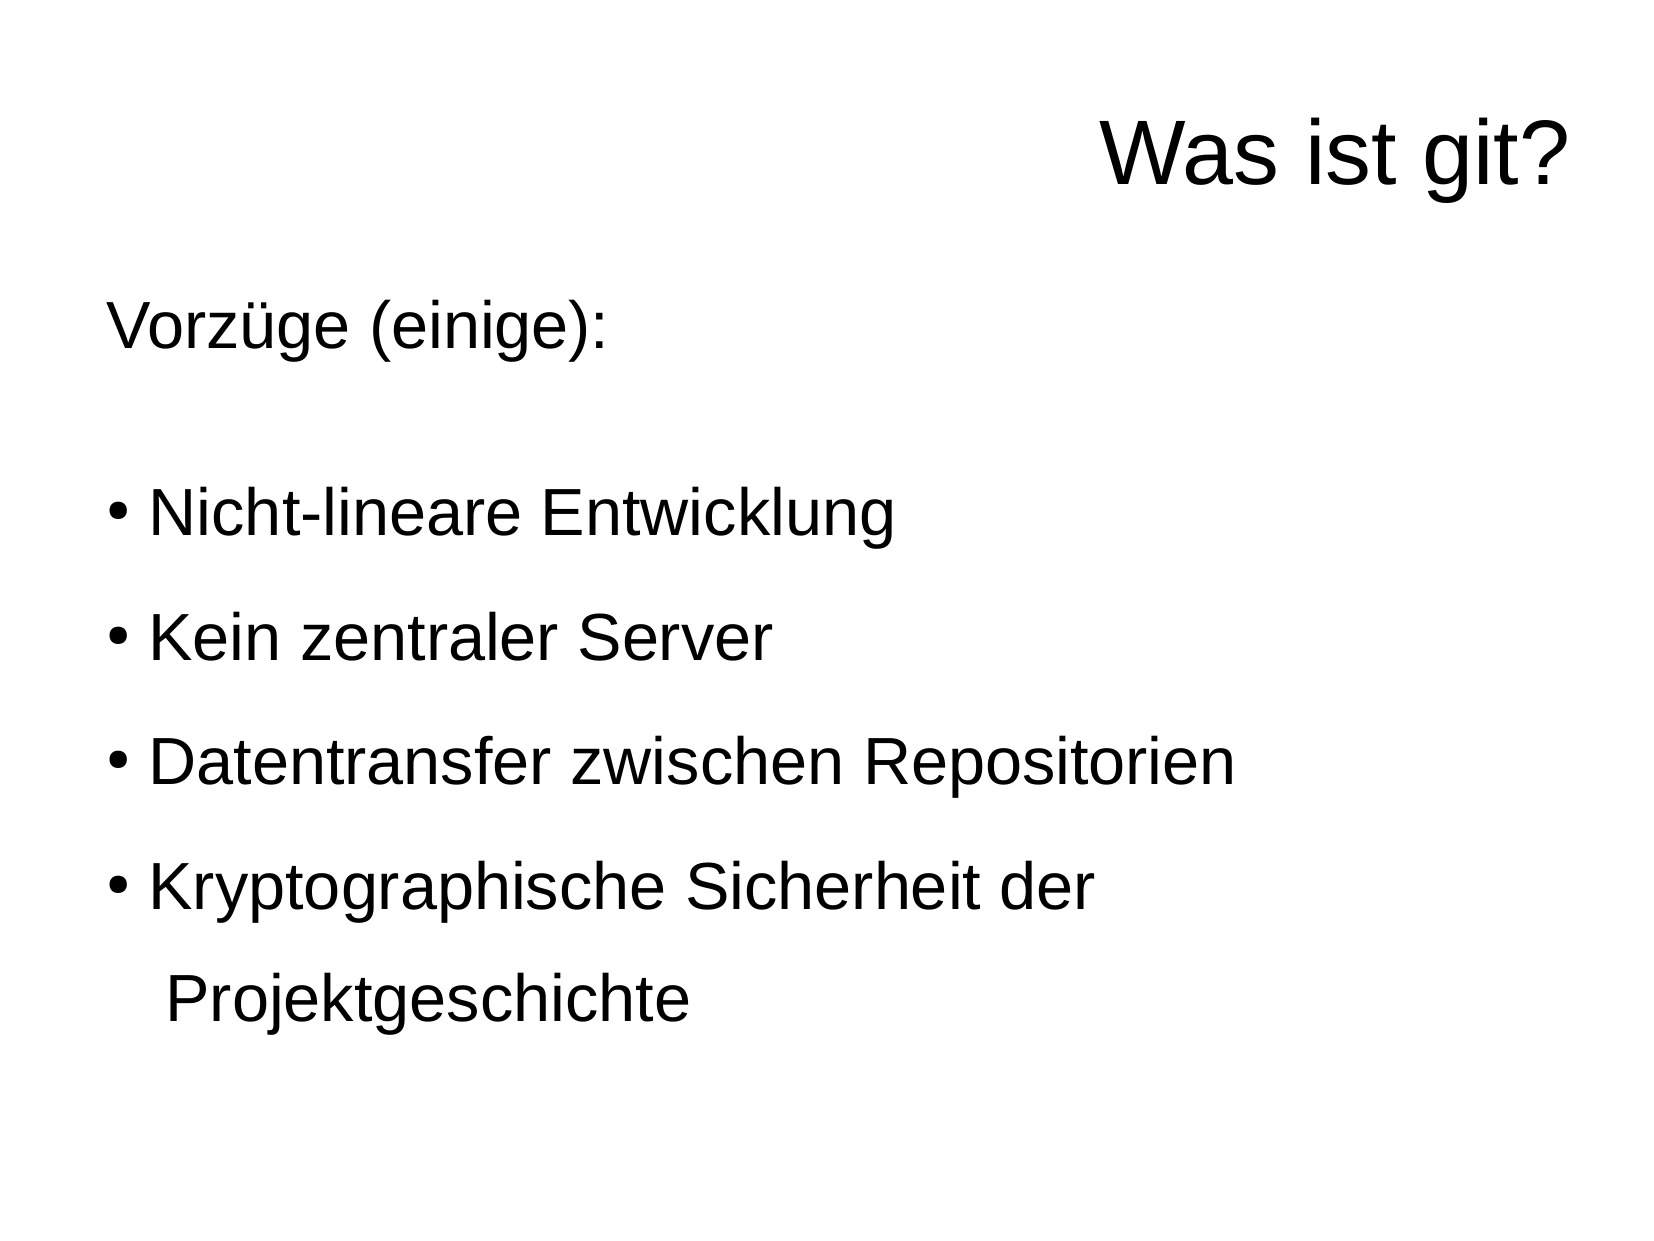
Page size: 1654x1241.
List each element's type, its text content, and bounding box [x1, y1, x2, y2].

title Was ist git? [82, 49, 1571, 257]
subtitle Vorzüge (einige): Nicht-lineare Entwicklung Kein zentraler Server Datentransfer zwischen Repositorien Kryptographische Sicherheit der Projektgeschichte [106, 236, 1595, 1166]
